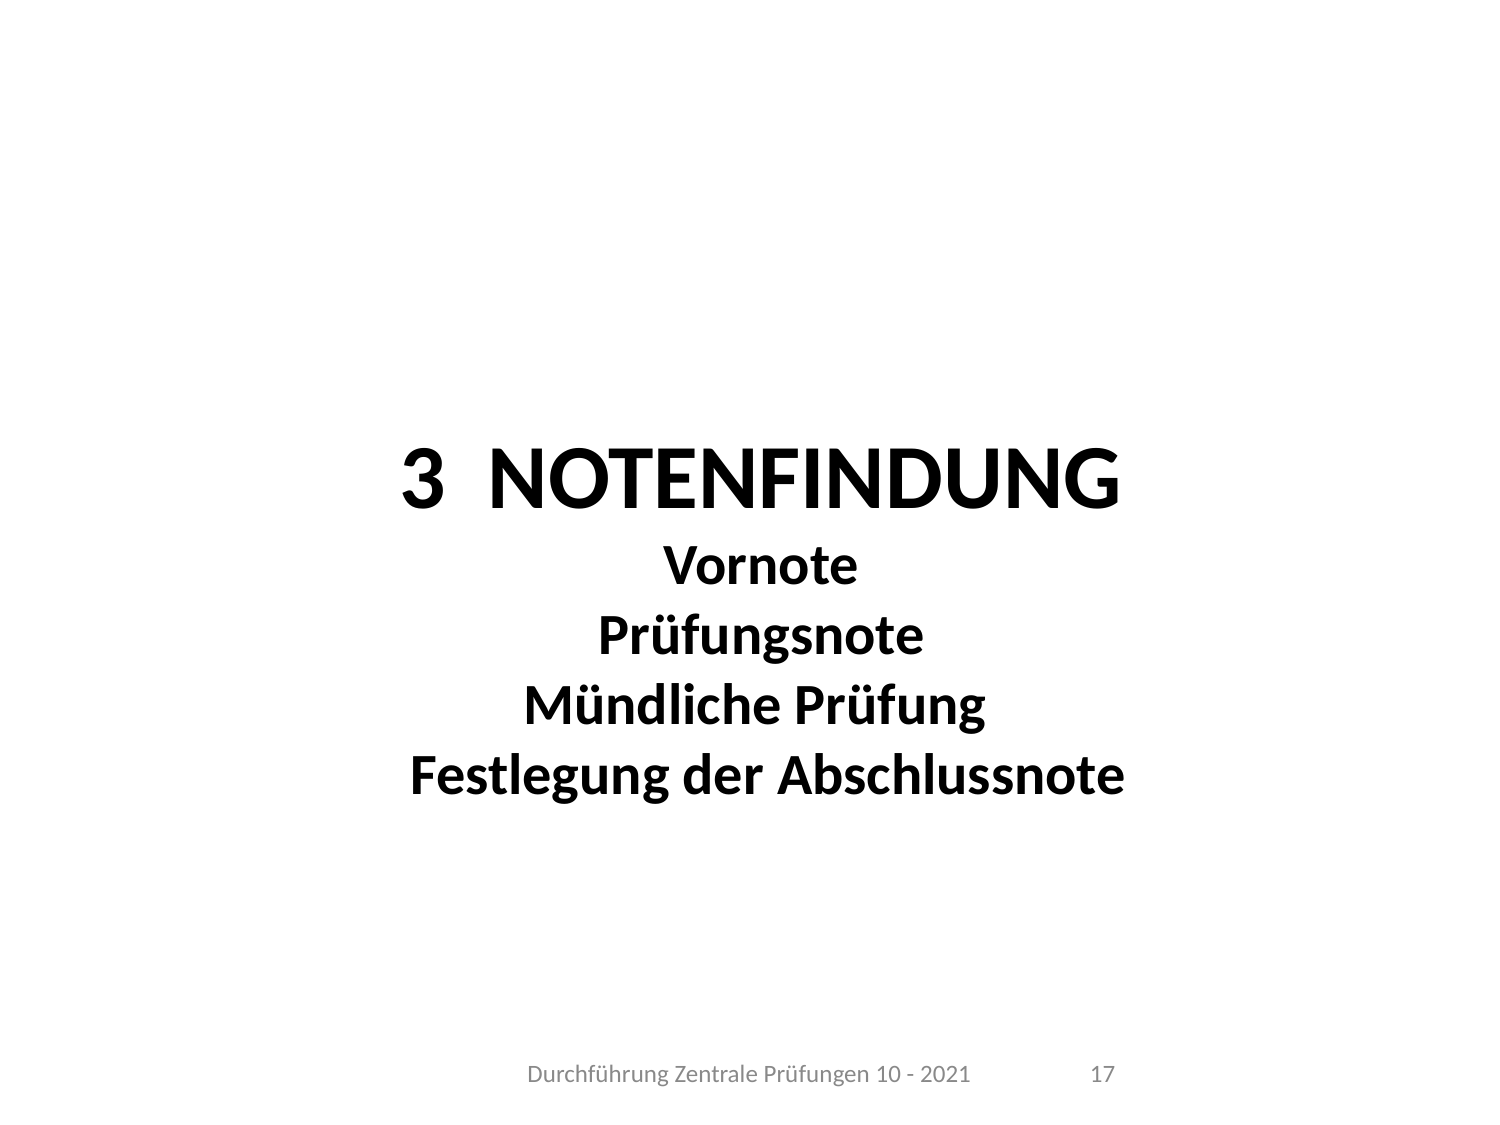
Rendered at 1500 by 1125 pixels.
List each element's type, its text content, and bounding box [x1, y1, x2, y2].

text_box Durchführung Zentrale Prüfungen 10 - 2021 [512, 1042, 988, 1103]
title 3 Notenfindung Vornote Prüfungsnote Mündliche Prüfung Festlegung der Abschlussnote [123, 408, 1399, 835]
text_box 17 [1074, 1042, 1426, 1103]
